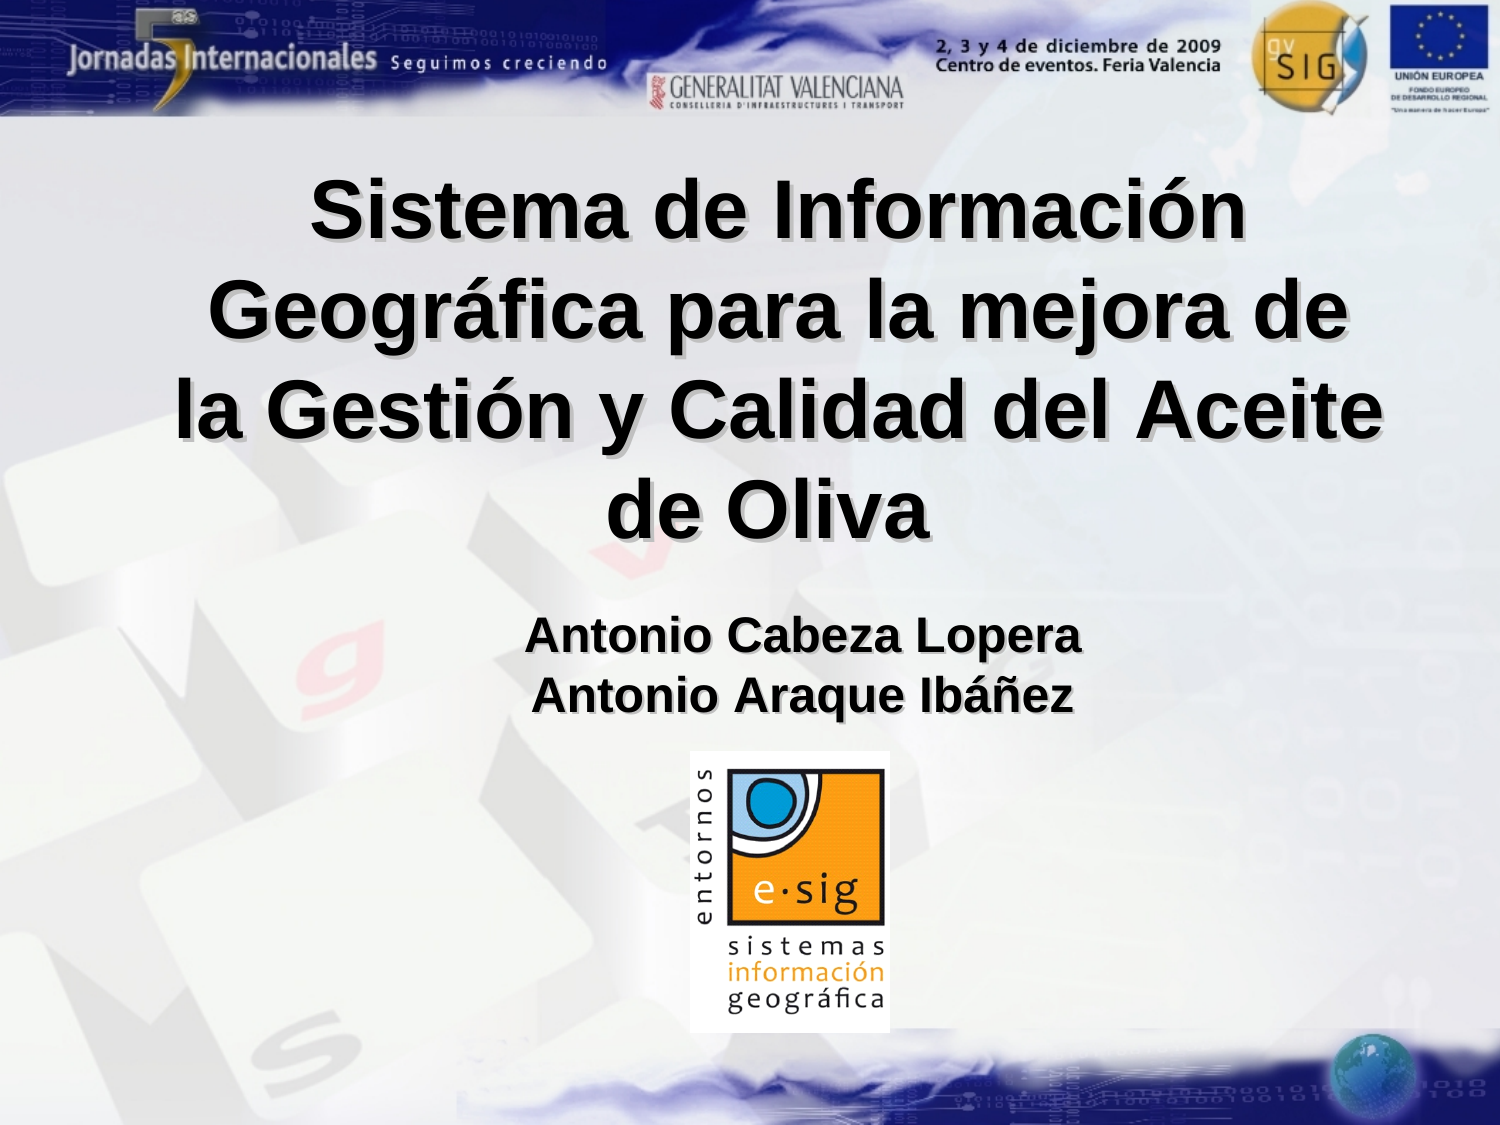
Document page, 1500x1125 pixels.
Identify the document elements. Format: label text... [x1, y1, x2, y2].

text_box Antonio Cabeza Lopera Antonio Araque Ibáñez [171, 574, 1435, 752]
picture [0, 0, 1500, 1125]
title Sistema de Información Geográfica para la mejora de la Gestión y Calidad del Aceite de Oliva [147, 147, 1412, 564]
